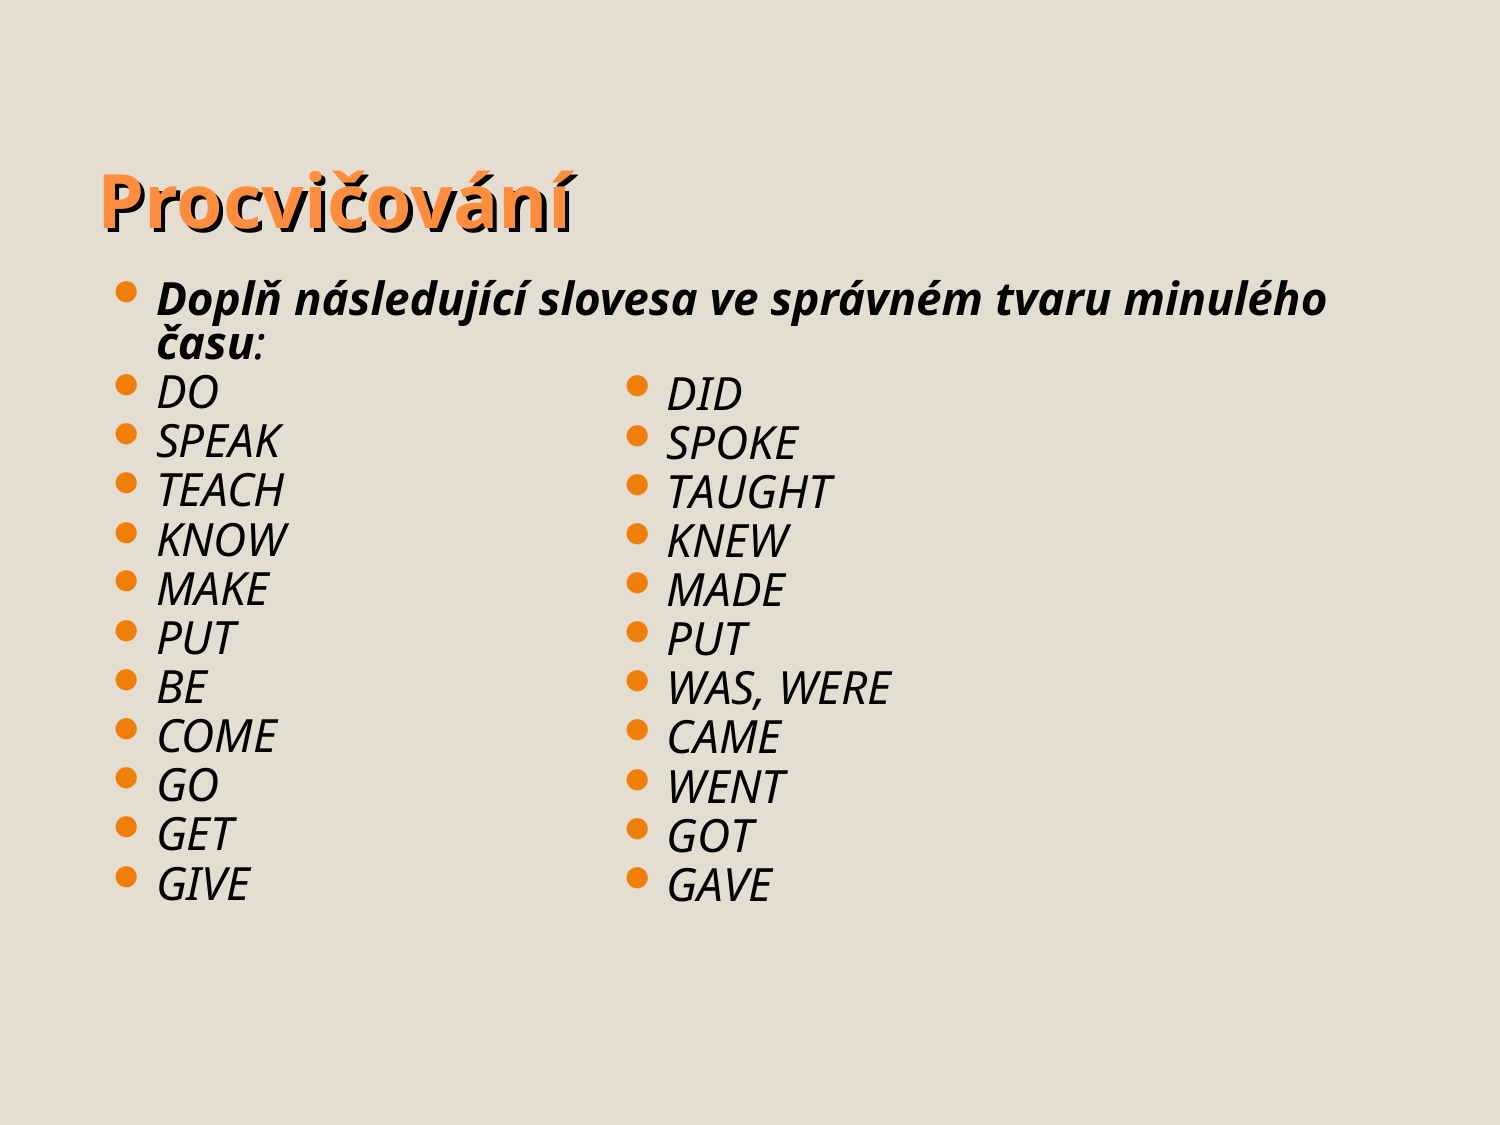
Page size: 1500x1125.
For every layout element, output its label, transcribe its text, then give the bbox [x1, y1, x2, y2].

title Procvičování [82, 78, 1426, 251]
list Doplň následující slovesa ve správném tvaru minulého času: DO SPEAK TEACH KNOW MAKE PUT BE COME GO GET GIVE [82, 265, 1426, 953]
text_box DID SPOKE TAUGHT KNEW MADE PUT WAS, WERE CAME WENT GOT GAVE [593, 359, 1500, 941]
